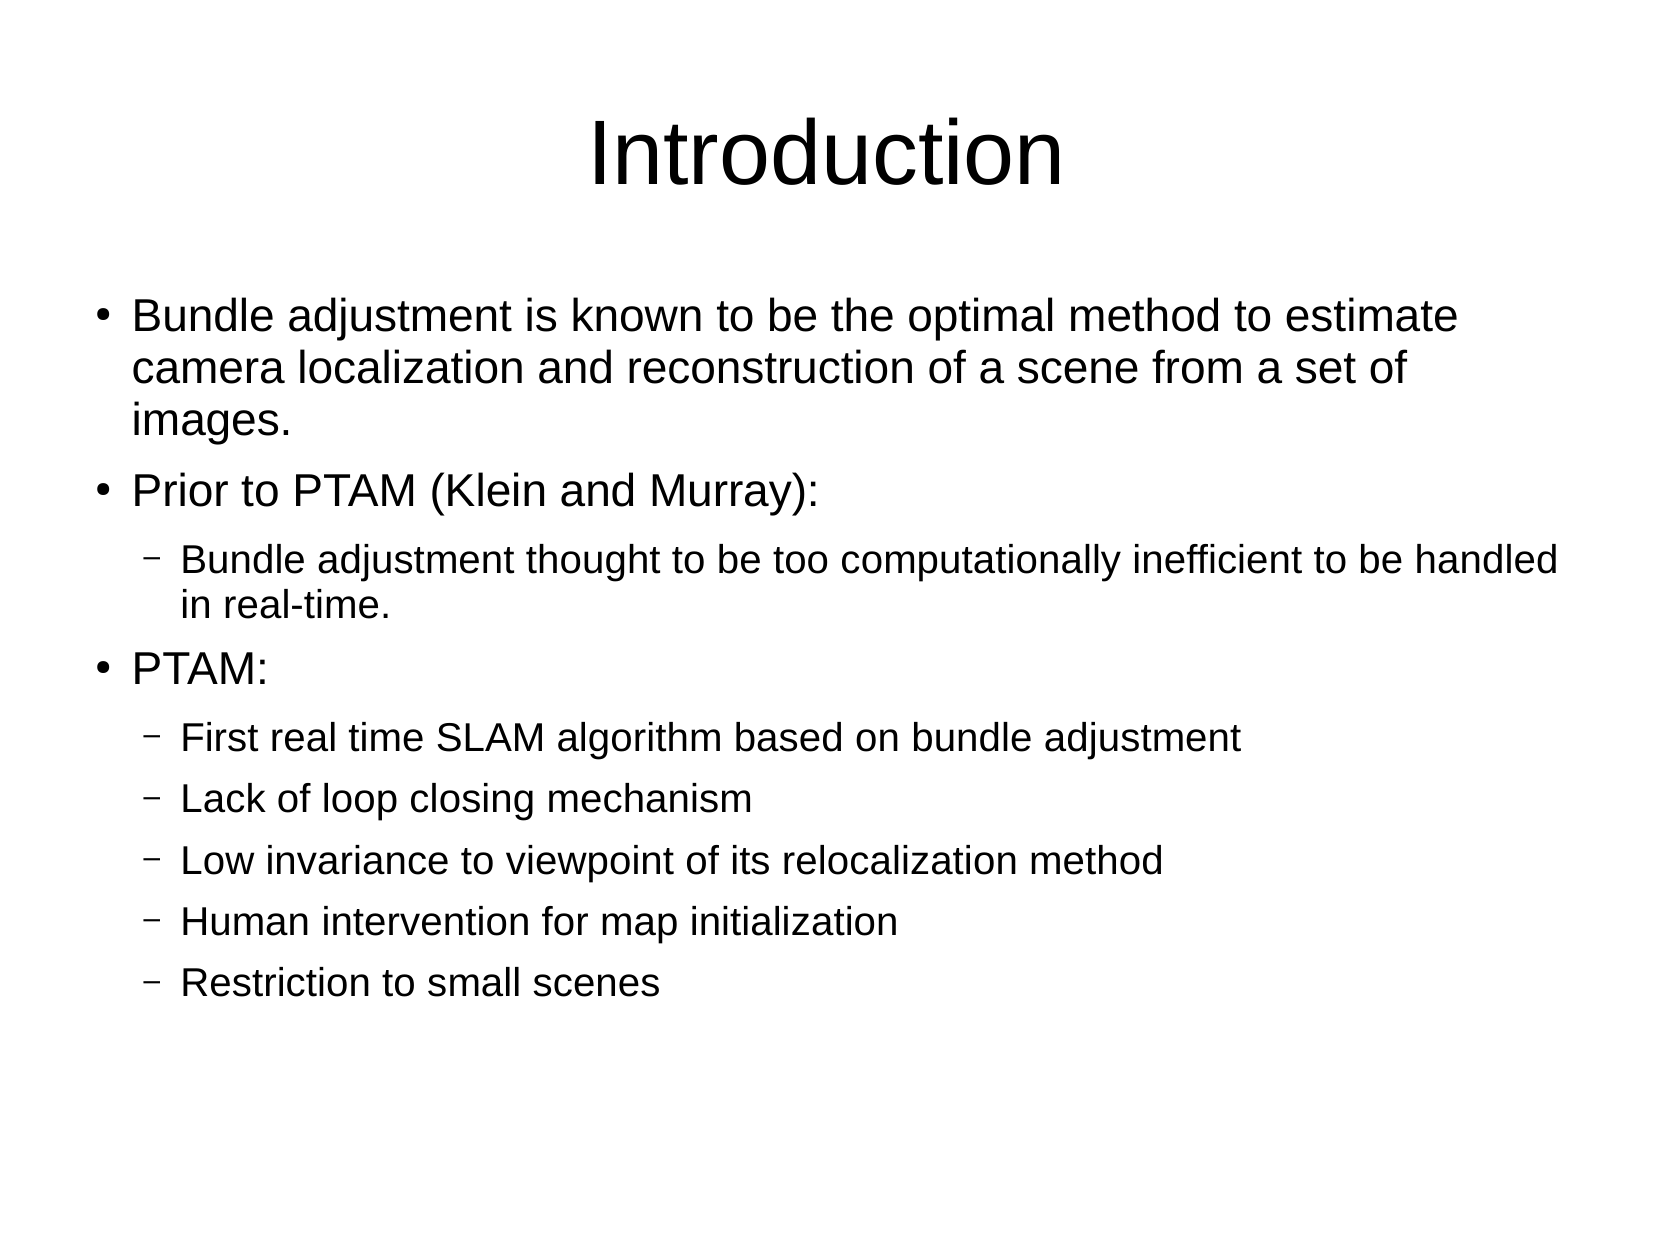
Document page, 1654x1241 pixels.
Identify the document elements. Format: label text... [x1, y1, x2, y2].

list Bundle adjustment is known to be the optimal method to estimate camera localization and reconstruction of a scene from a set of images. Prior to PTAM (Klein and Murray): Bundle adjustment thought to be too computationally inefficient to be handled in real-time. PTAM: First real time SLAM algorithm based on bundle adjustment Lack of loop closing mechanism Low invariance to viewpoint of its relocalization method Human intervention for map initialization Restriction to small scenes [82, 290, 1571, 1010]
title Introduction [82, 49, 1571, 257]
